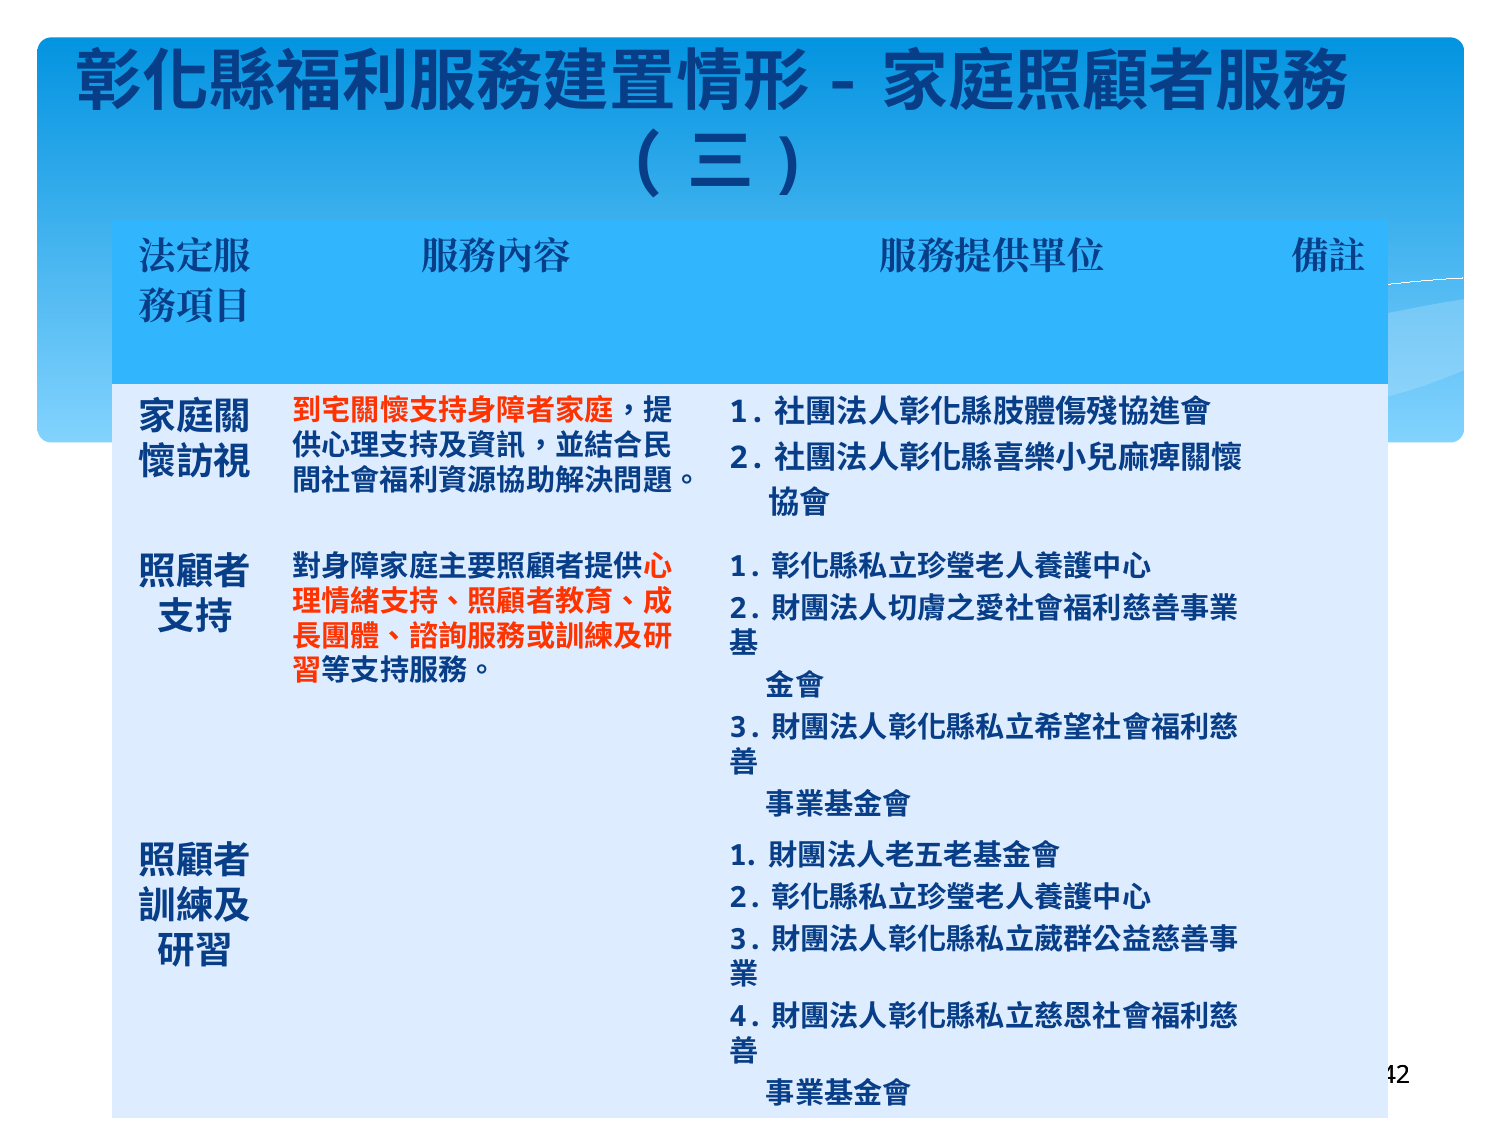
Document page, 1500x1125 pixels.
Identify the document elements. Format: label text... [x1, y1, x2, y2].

table_cell [1270, 539, 1388, 828]
table_header 服務內容 [278, 220, 715, 384]
text_box <編號> [1388, 1025, 1426, 1101]
table_header 法定服務項目 [112, 220, 278, 384]
title 彰化縣福利服務建置情形-家庭照顧者服務(三) [29, 42, 1412, 193]
table_header 服務提供單位 [715, 220, 1270, 384]
table_cell [1270, 828, 1388, 1118]
table_cell 到宅關懷支持身障者家庭，提供心理支持及資訊，並結合民間社會福利資源協助解決問題。 [278, 384, 715, 539]
table_cell 對身障家庭主要照顧者提供心理情緒支持、照顧者教育、成長團體、諮詢服務或訓練及研習等支持服務。 [278, 539, 715, 1118]
table_cell 照顧者訓練及研習 [112, 828, 278, 1118]
table_cell 1.社團法人彰化縣肢體傷殘協進會 2.社團法人彰化縣喜樂小兒麻痺關懷 協會 [715, 384, 1270, 539]
table_cell 家庭關懷訪視 [112, 384, 278, 539]
table_cell 1.彰化縣私立珍瑩老人養護中心 2.財團法人切膚之愛社會福利慈善事業基 金會 3.財團法人彰化縣私立希望社會福利慈善 事業基金會 [715, 539, 1270, 828]
table_cell 照顧者支持 [112, 539, 278, 828]
table_cell [1270, 384, 1388, 539]
table_header 備註 [1270, 220, 1388, 384]
table_cell 1.財團法人老五老基金會 2.彰化縣私立珍瑩老人養護中心 3.財團法人彰化縣私立葳群公益慈善事業 4.財團法人彰化縣私立慈恩社會福利慈善 事業基金會 [715, 828, 1270, 1118]
